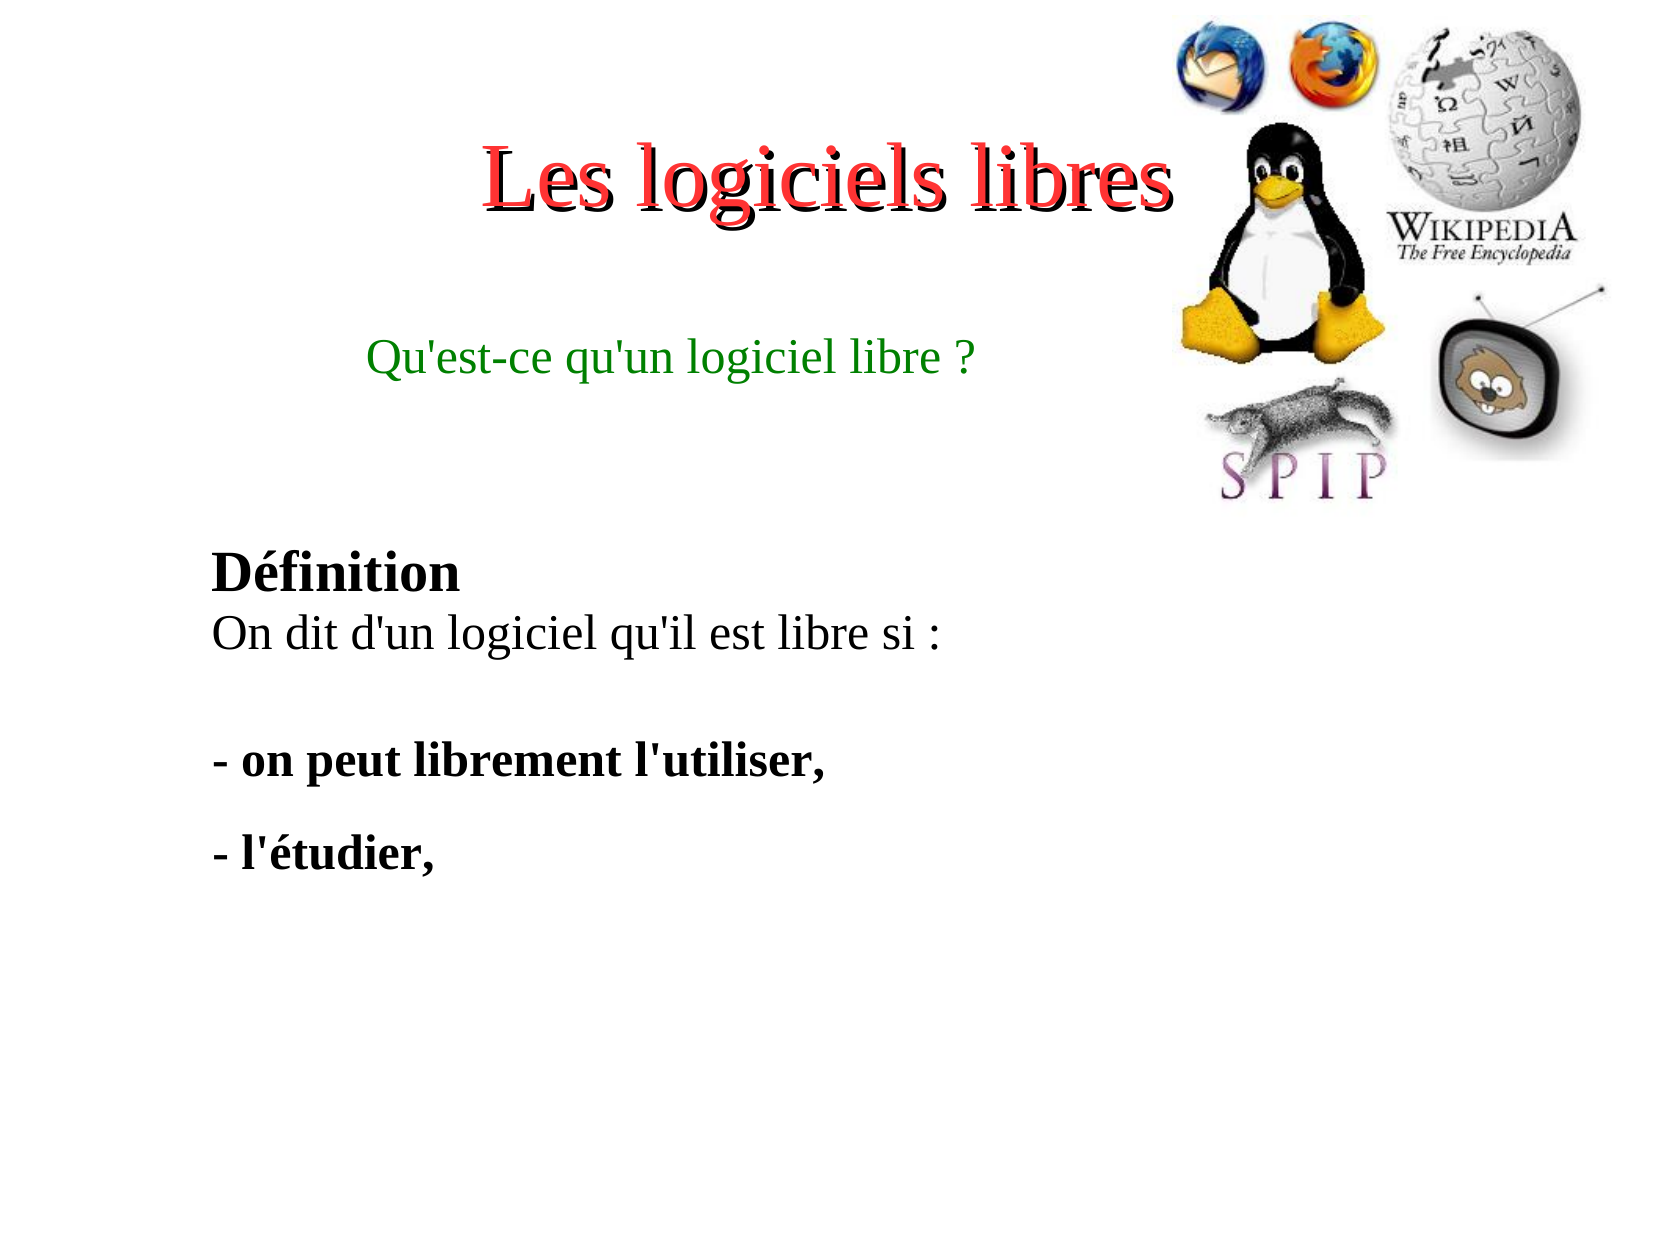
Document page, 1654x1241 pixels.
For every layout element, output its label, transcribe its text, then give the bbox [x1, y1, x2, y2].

text_box - on peut librement l'utiliser, [212, 732, 1386, 808]
text_box Qu'est-ce qu'un logiciel libre ? [335, 328, 1008, 390]
text_box Définition On dit d'un logiciel qu'il est libre si : [211, 539, 1533, 1010]
text_box - l'étudier, [212, 824, 1549, 901]
picture [1172, 15, 1622, 527]
title Les logiciels libres [121, 72, 1534, 280]
